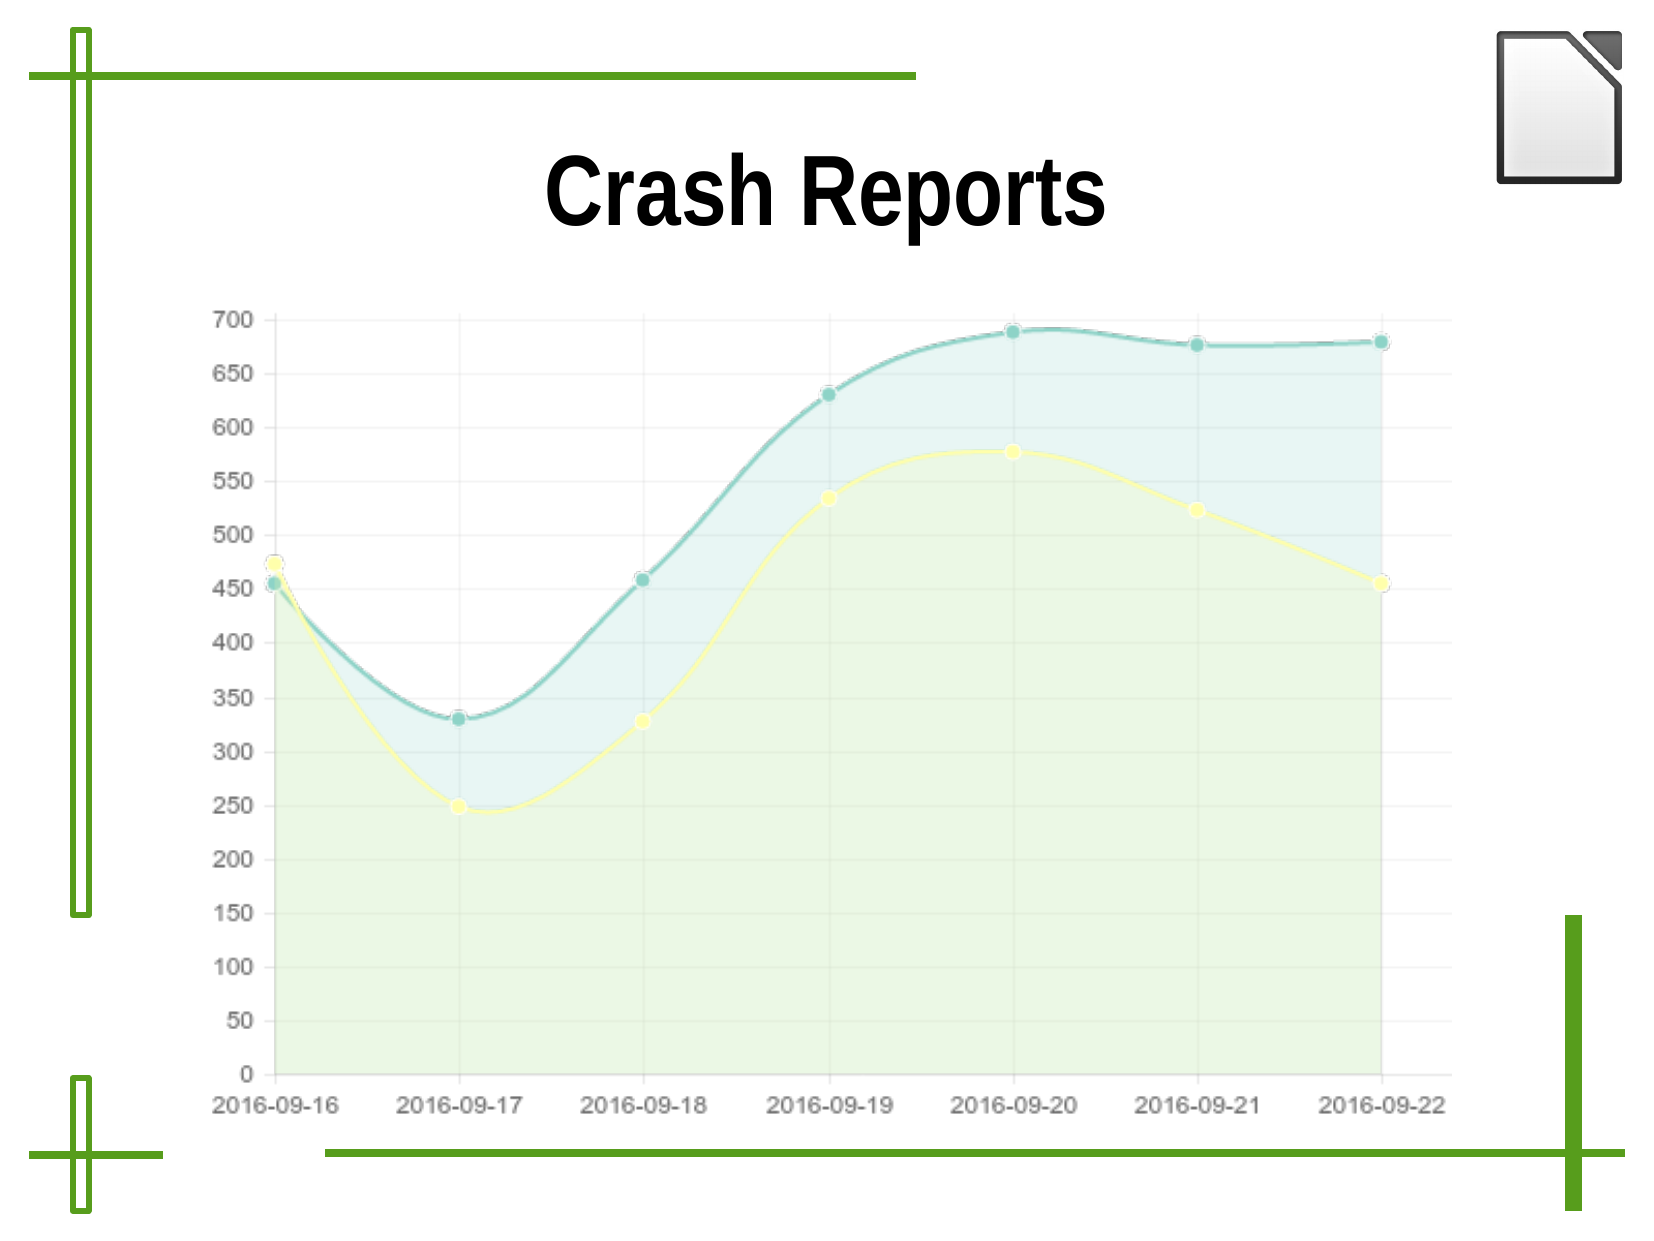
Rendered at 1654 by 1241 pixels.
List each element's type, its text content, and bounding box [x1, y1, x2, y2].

picture [211, 295, 1452, 1123]
title Crash Reports [118, 118, 1536, 260]
picture [1494, 29, 1624, 186]
